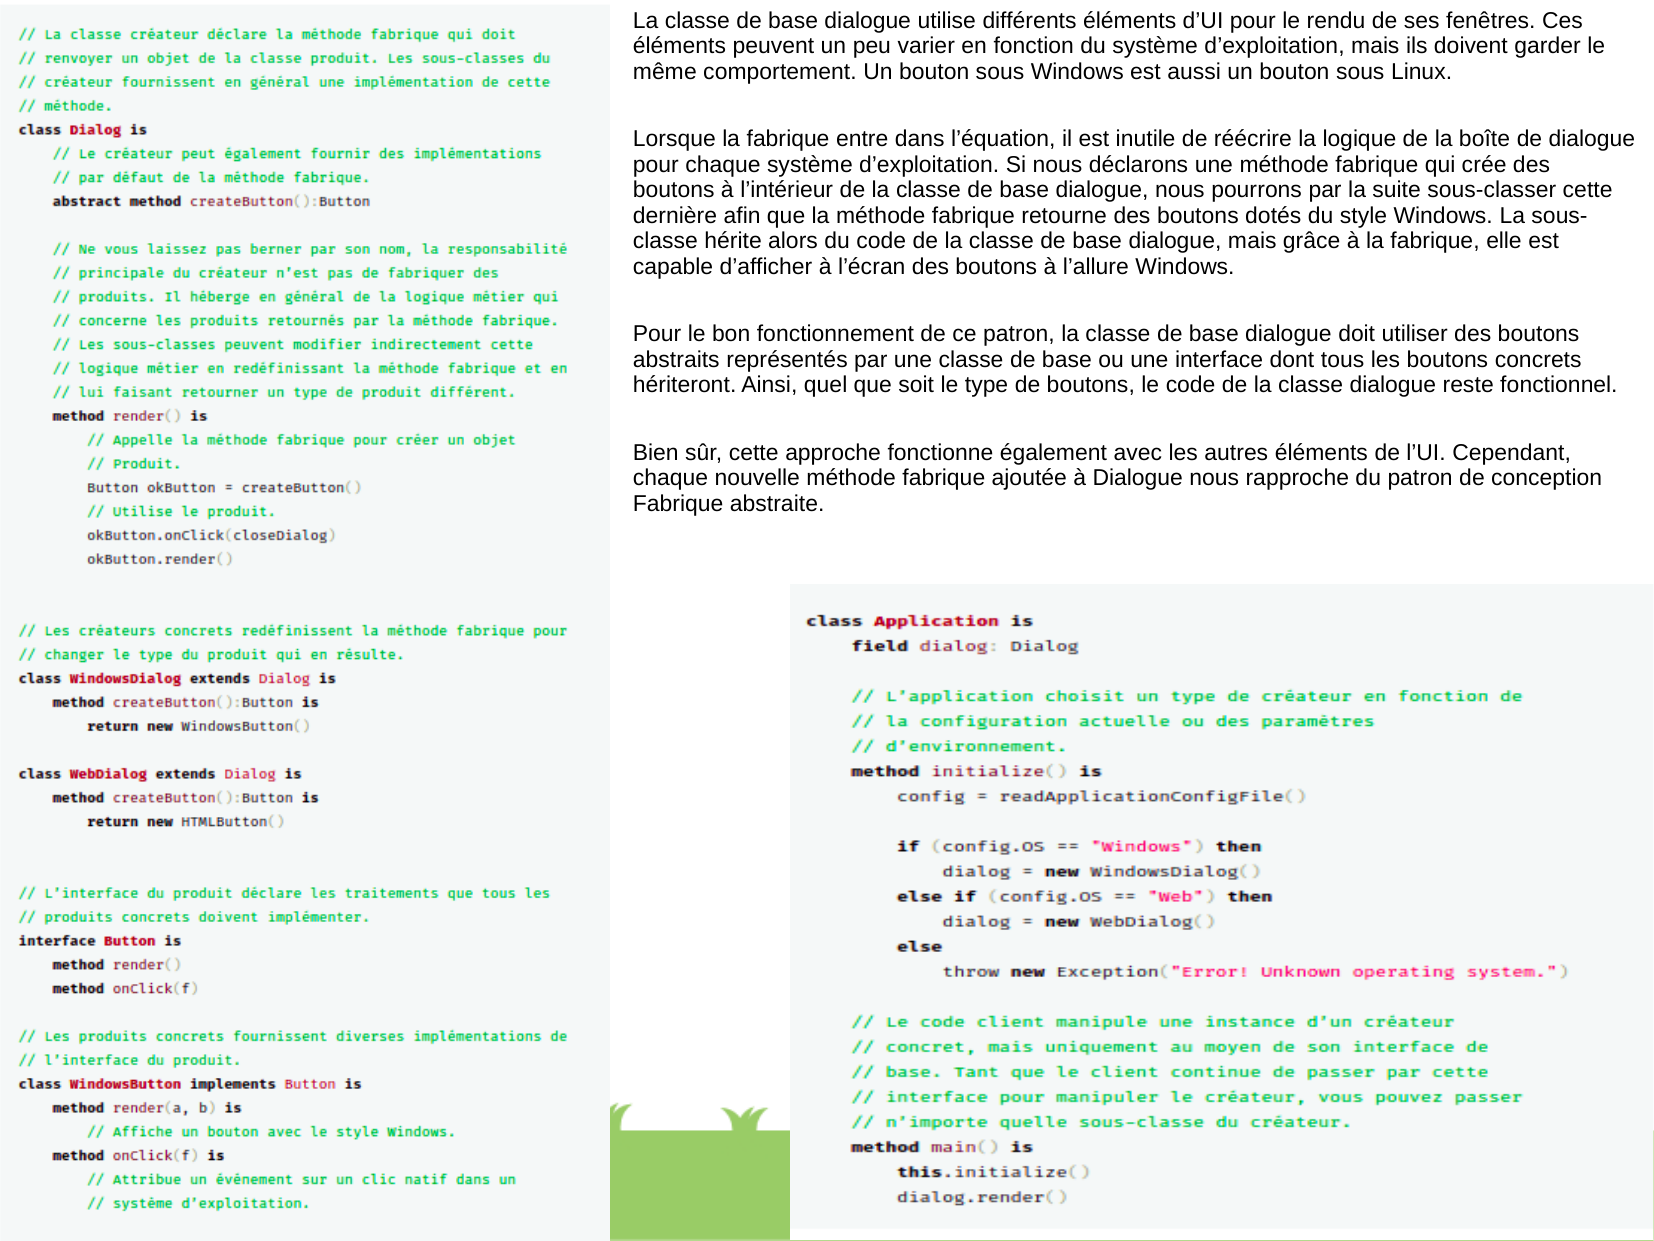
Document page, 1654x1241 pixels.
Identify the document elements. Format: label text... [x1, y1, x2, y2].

text_box La classe de base dialogue utilise différents éléments d’UI pour le rendu de ses fenêtres. Ces éléments peuvent un peu varier en fonction du système d’exploitation, mais ils doivent garder le même comportement. Un bouton sous Windows est aussi un bouton sous Linux. Lorsque la fabrique entre dans l’équation, il est inutile de réécrire la logique de la boîte de dialogue pour chaque système d’exploitation. Si nous déclarons une méthode fabrique qui crée des boutons à l’intérieur de la classe de base dialogue, nous pourrons par la suite sous-classer cette dernière afin que la méthode fabrique retourne des boutons dotés du style Windows. La sous-classe hérite alors du code de la classe de base dialogue, mais grâce à la fabrique, elle est capable d’afficher à l’écran des boutons à l’allure Windows. Pour le bon fonctionnement de ce patron, la classe de base dialogue doit utiliser des boutons abstraits représentés par une classe de base ou une interface dont tous les boutons concrets hériteront. Ainsi, quel que soit le type de boutons, le code de la classe dialogue reste fonctionnel. Bien sûr, cette approche fonctionne également avec les autres éléments de l’UI. Cependant, chaque nouvelle méthode fabrique ajoutée à Dialogue nous rapproche du patron de conception Fabrique abstraite. [618, 0, 1654, 826]
picture [0, 0, 1654, 1241]
